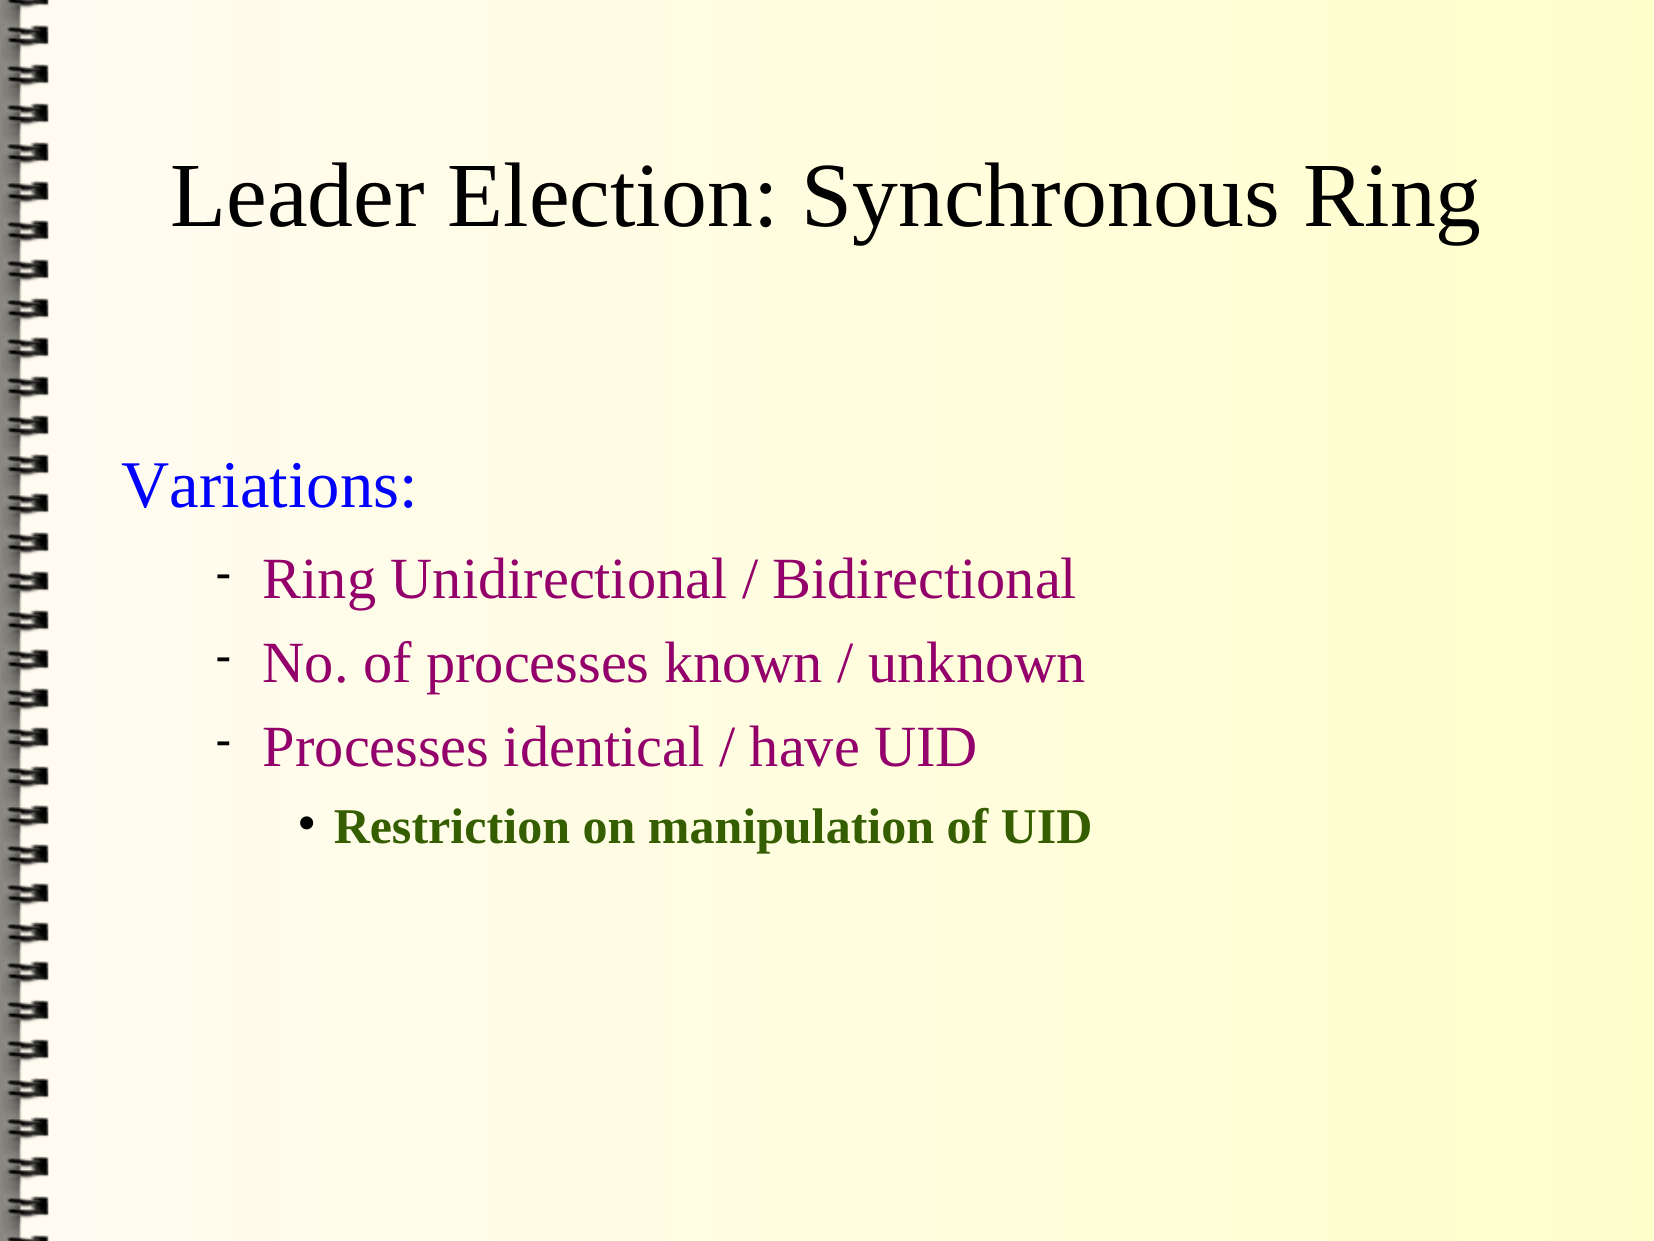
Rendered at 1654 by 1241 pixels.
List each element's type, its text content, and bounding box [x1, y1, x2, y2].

picture [0, 0, 1654, 1241]
title Leader Election: Synchronous Ring [121, 98, 1534, 291]
list Variations: Ring Unidirectional / Bidirectional No. of processes known / unknown Processes identical / have UID Restriction on manipulation of UID [121, 344, 1534, 1112]
